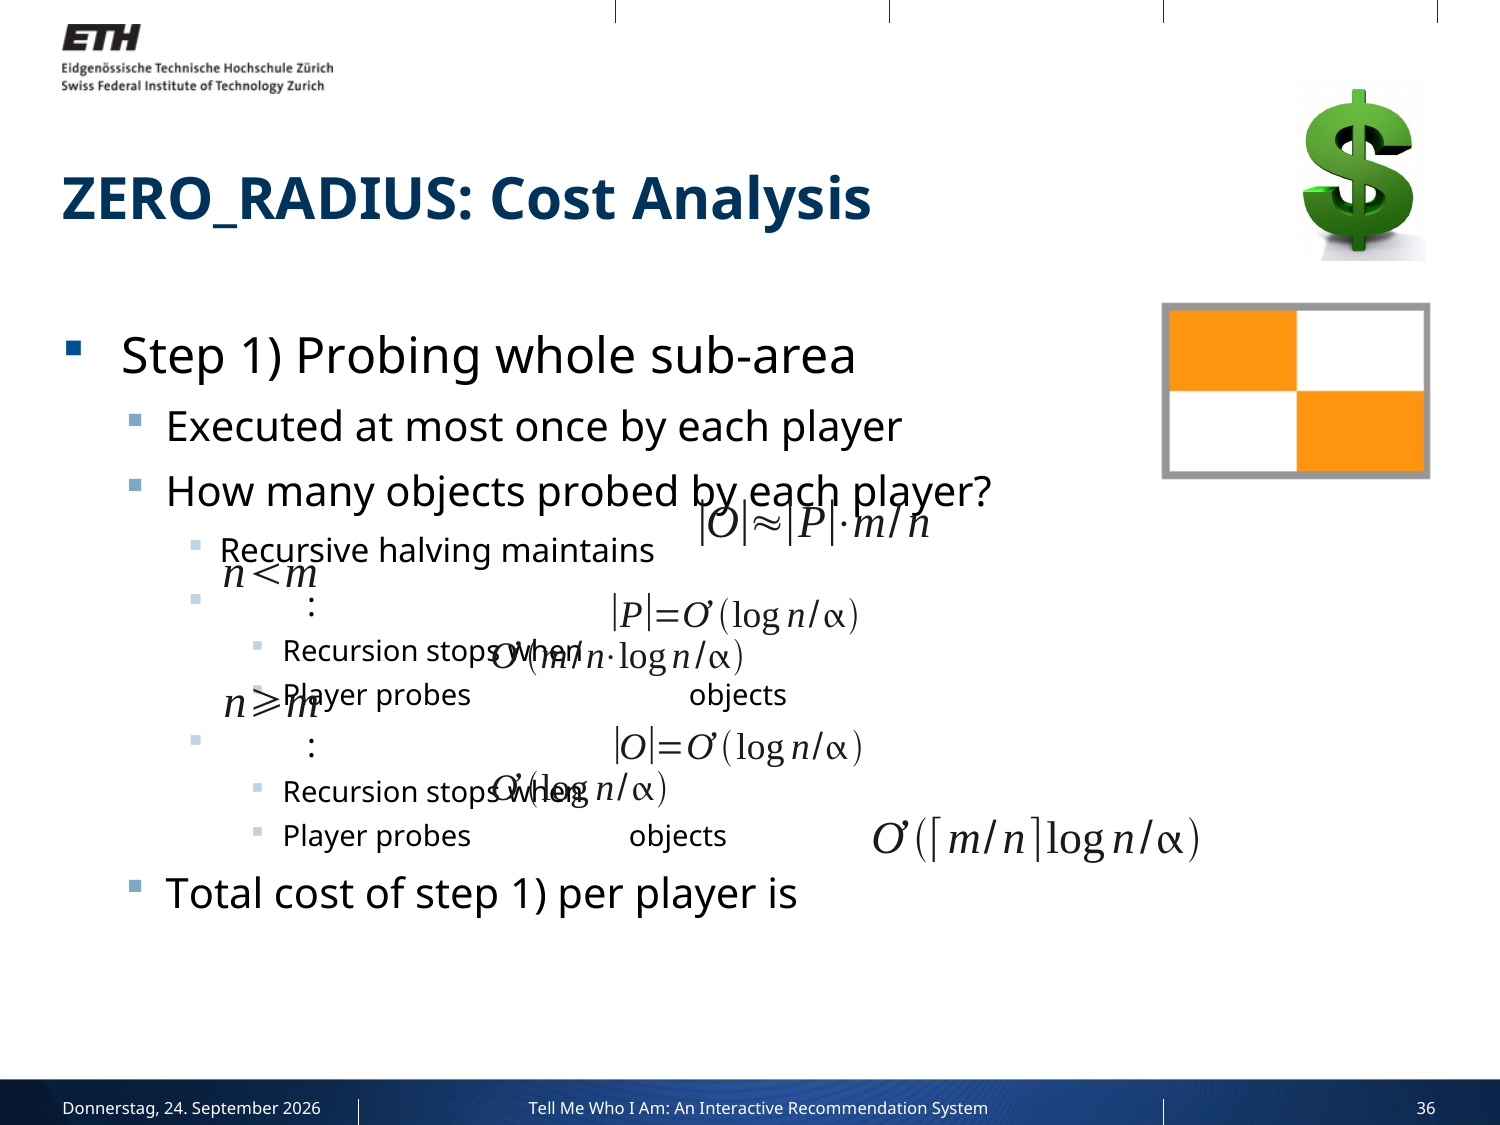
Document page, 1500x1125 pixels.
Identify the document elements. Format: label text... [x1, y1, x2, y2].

chart [214, 546, 325, 598]
chart [484, 725, 869, 811]
picture [1290, 74, 1426, 261]
picture [0, 1078, 1500, 1125]
chart [215, 676, 326, 728]
picture [62, 24, 333, 94]
title ZERO_RADIUS: Cost Analysis [62, 157, 1438, 296]
list Step 1) Probing whole sub-area Executed at most once by each player How many objects probed by each player? Recursive halving maintains : Recursion stops when Player probes objects : Recursion stops when Player probes objects Total cost of step 1) per player is [62, 319, 1438, 1052]
chart [687, 497, 936, 549]
picture [1159, 300, 1432, 481]
chart [484, 592, 866, 679]
chart [865, 812, 1208, 866]
